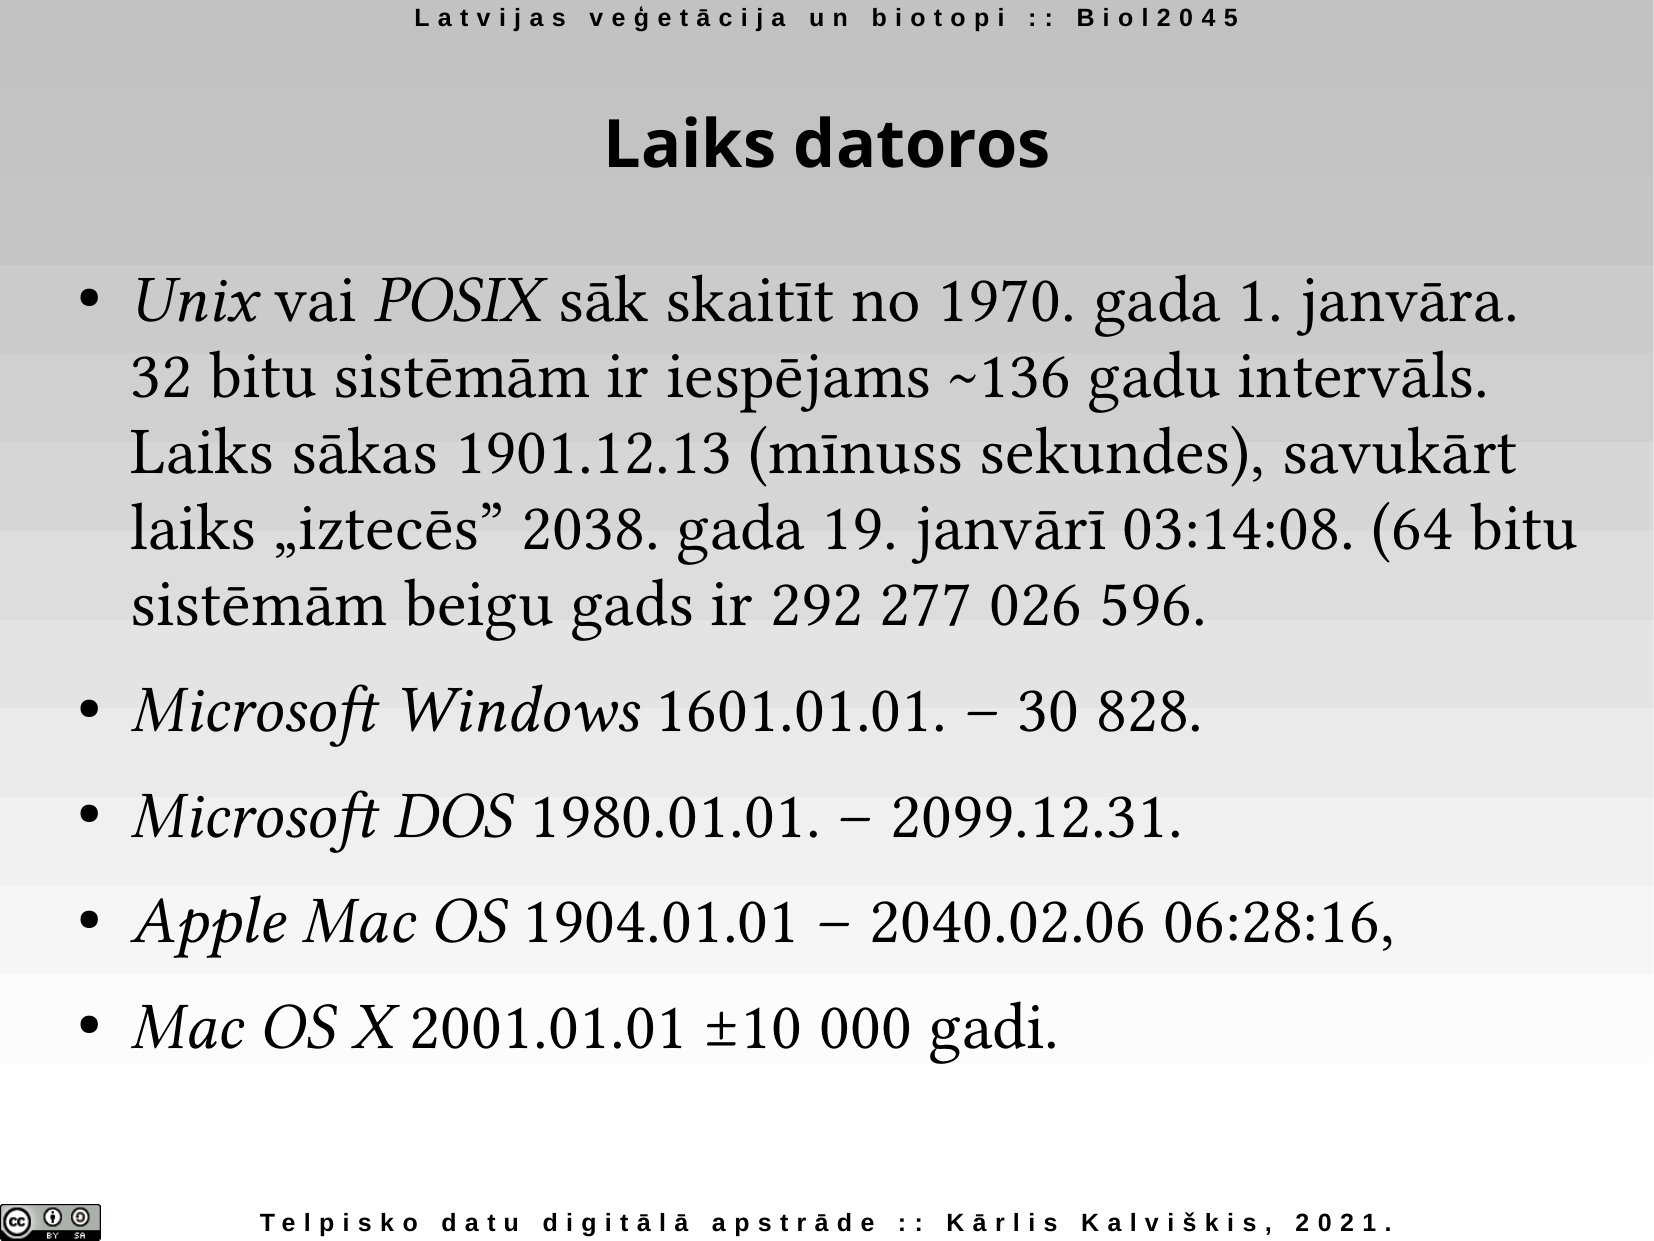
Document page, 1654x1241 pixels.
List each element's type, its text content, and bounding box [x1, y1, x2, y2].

list Unix vai POSIX sāk skaitīt no 1970. gada 1. janvāra. 32 bitu sistēmām ir iespējams ~136 gadu intervāls. Laiks sākas 1901.12.13 (mīnuss sekundes), savukārt laiks „iztecēs” 2038. gada 19. janvārī 03:14:08. (64 bitu sistēmām beigu gads ir 292 277 026 596. Microsoft Windows 1601.01.01. – 30 828. Microsoft DOS 1980.01.01. – 2099.12.31. Apple Mac OS 1904.01.01 – 2040.02.06 06:28:16, Mac OS X 2001.01.01 ±10 000 gadi. [59, 261, 1596, 1066]
title Laiks datoros [59, 37, 1596, 246]
picture [0, 0, 1654, 1241]
